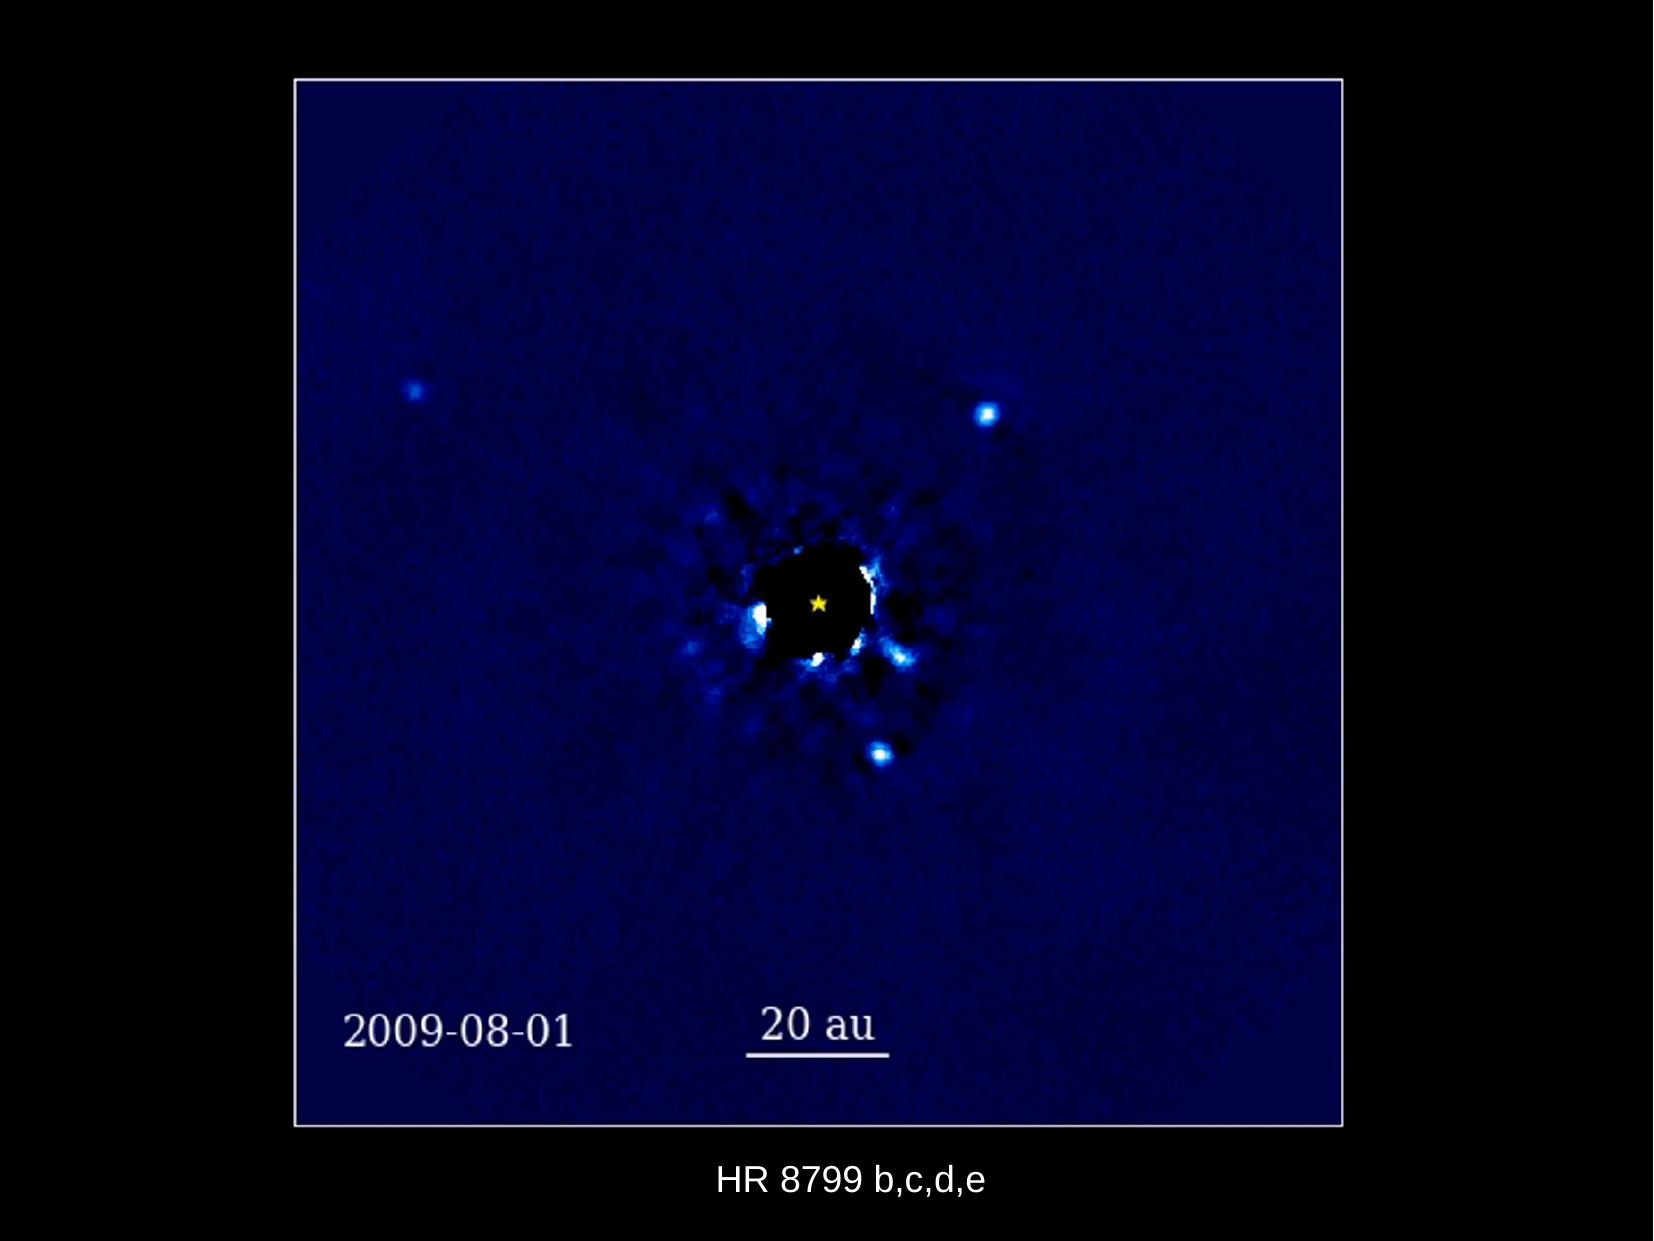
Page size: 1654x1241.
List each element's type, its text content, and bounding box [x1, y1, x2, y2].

text_box [275, 68, 1351, 1144]
text_box HR 8799 b,c,d,e [501, 1150, 1201, 1208]
